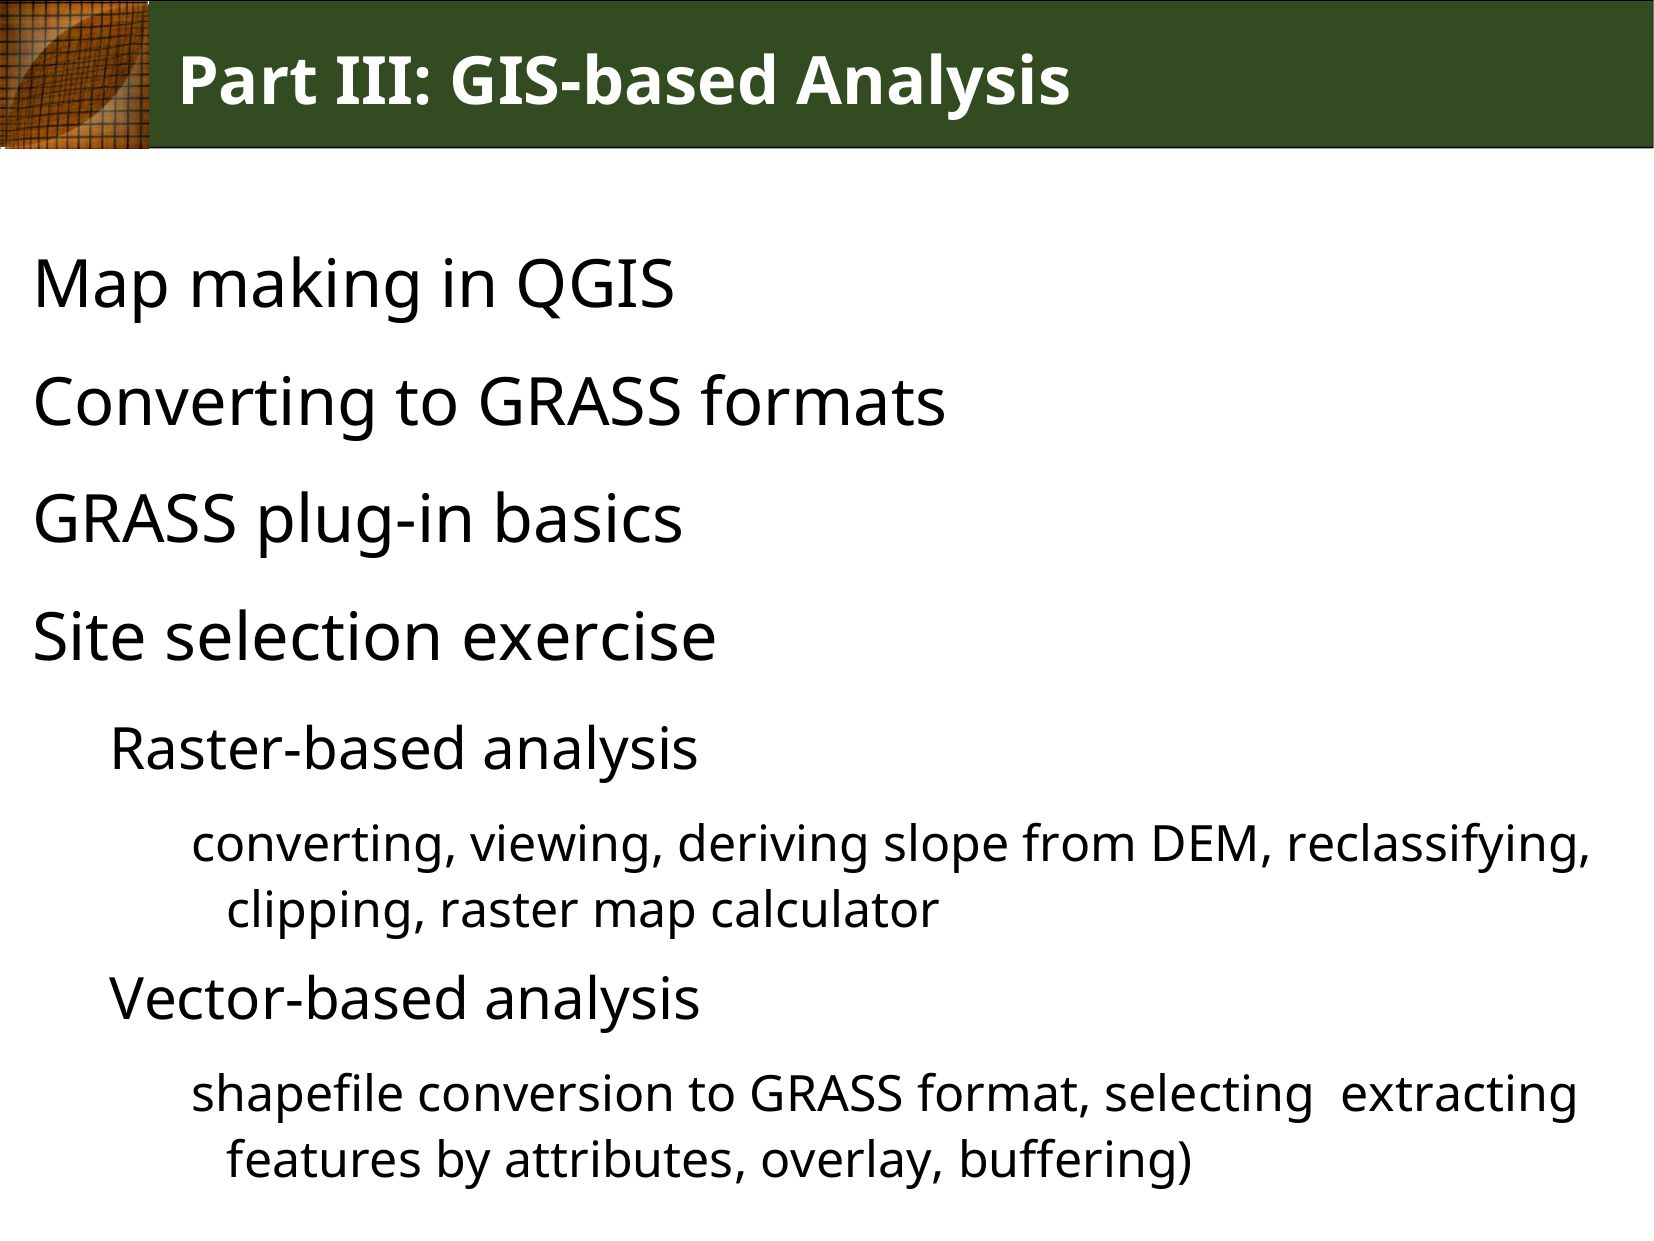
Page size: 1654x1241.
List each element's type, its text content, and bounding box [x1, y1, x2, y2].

title Part III: GIS-based Analysis [177, 3, 1610, 152]
list Map making in QGIS Converting to GRASS formats GRASS plug-in basics Site selection exercise Raster-based analysis converting, viewing, deriving slope from DEM, reclassifying, clipping, raster map calculator Vector-based analysis shapefile conversion to GRASS format, selecting extracting features by attributes, overlay, buffering) [14, 236, 1625, 1211]
text_box [0, 0, 1654, 148]
picture [0, 1, 149, 149]
